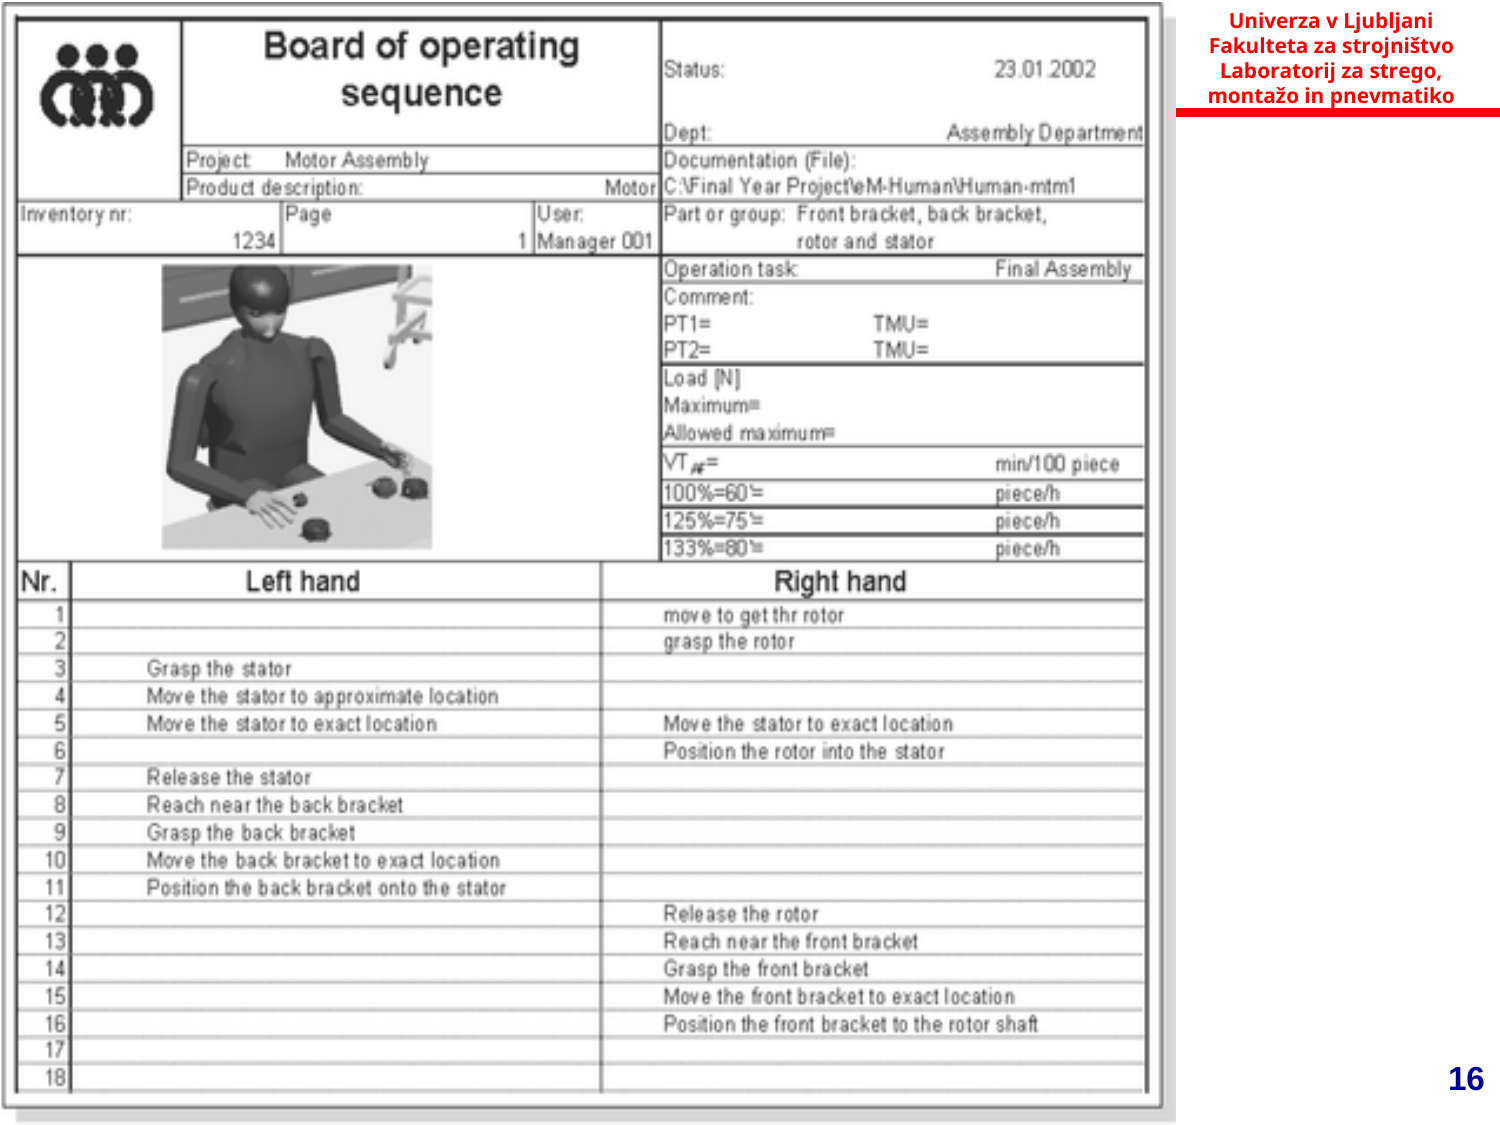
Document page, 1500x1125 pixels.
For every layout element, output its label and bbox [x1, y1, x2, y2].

picture [0, 2, 1176, 1125]
